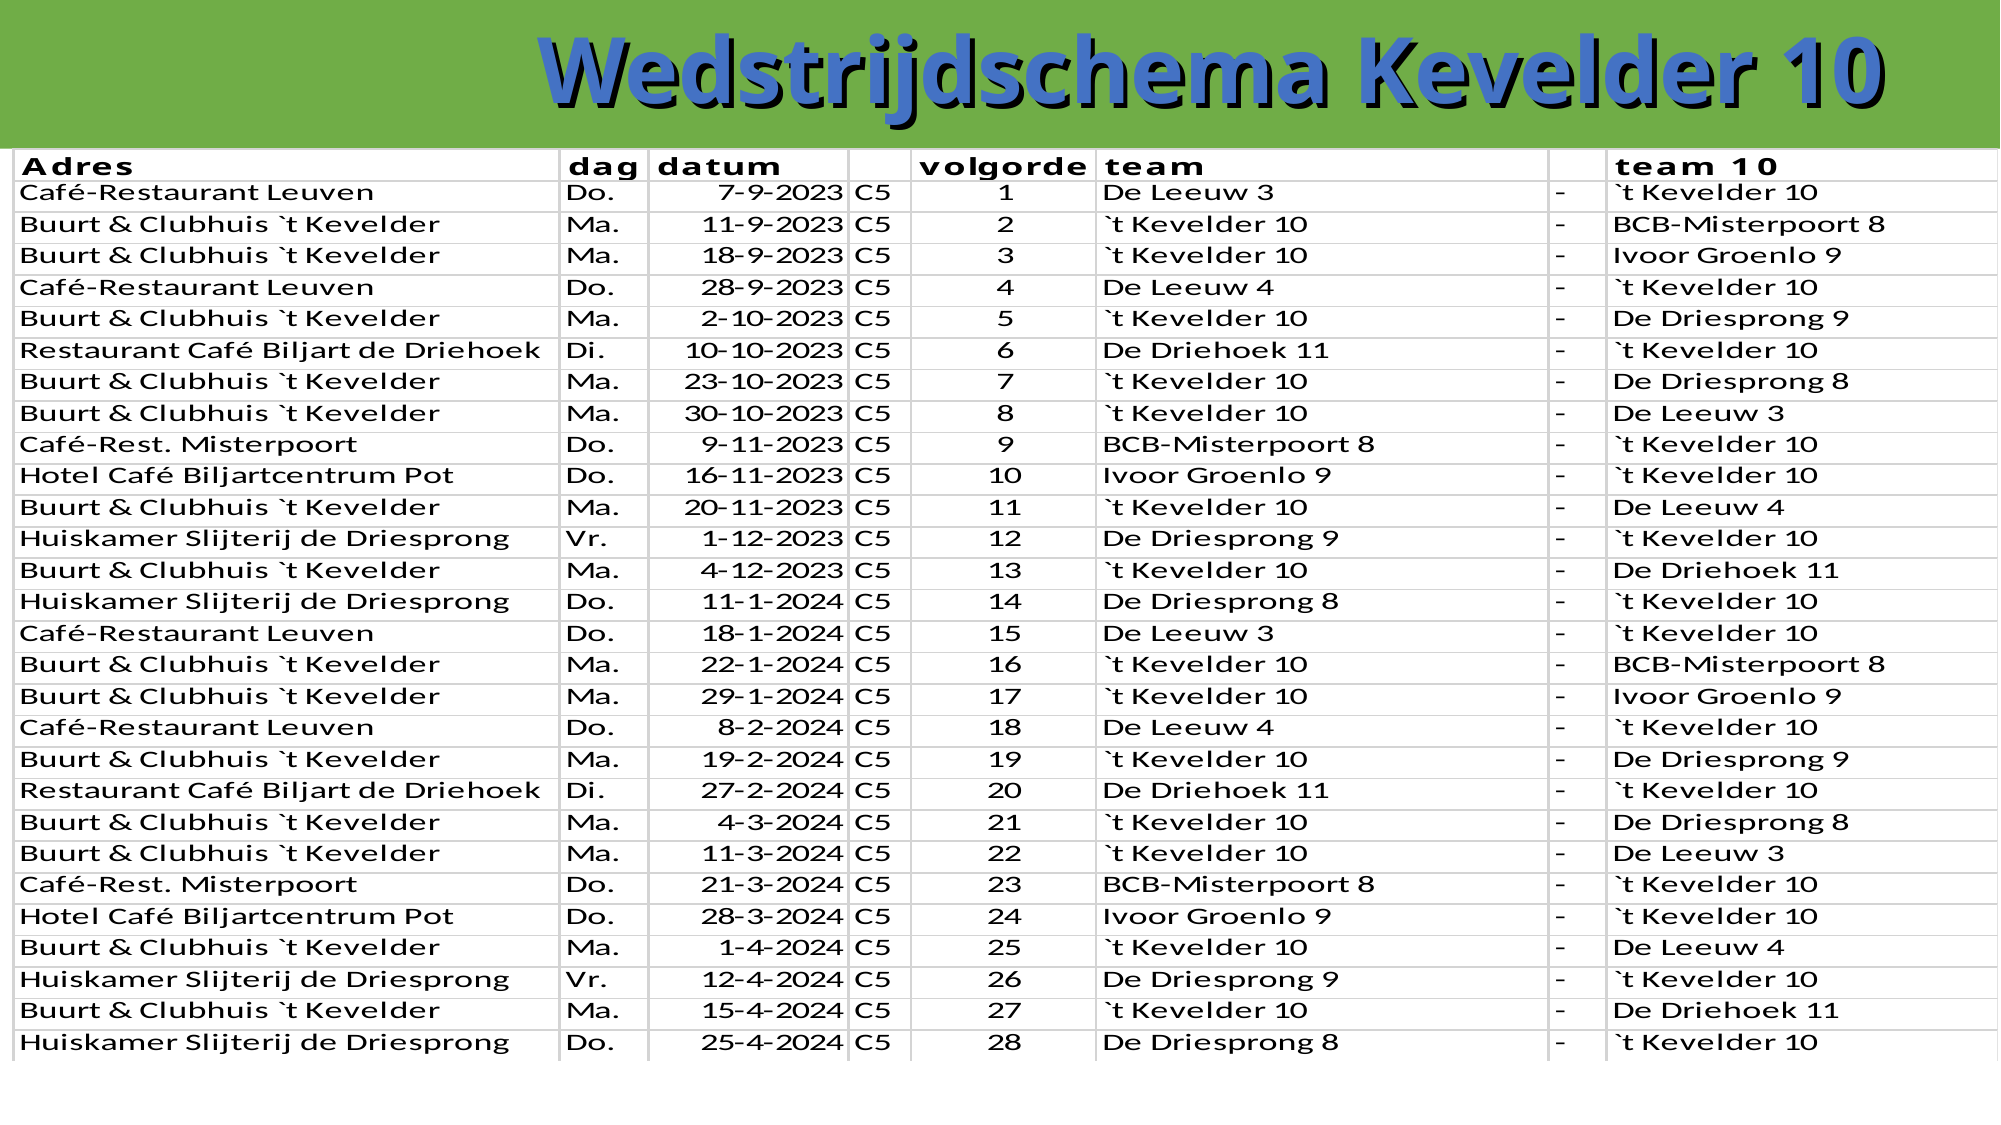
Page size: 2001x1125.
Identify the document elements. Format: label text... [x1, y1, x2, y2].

picture [12, 148, 2000, 1063]
title Wedstrijdschema Kevelder 10 [0, 0, 2000, 149]
